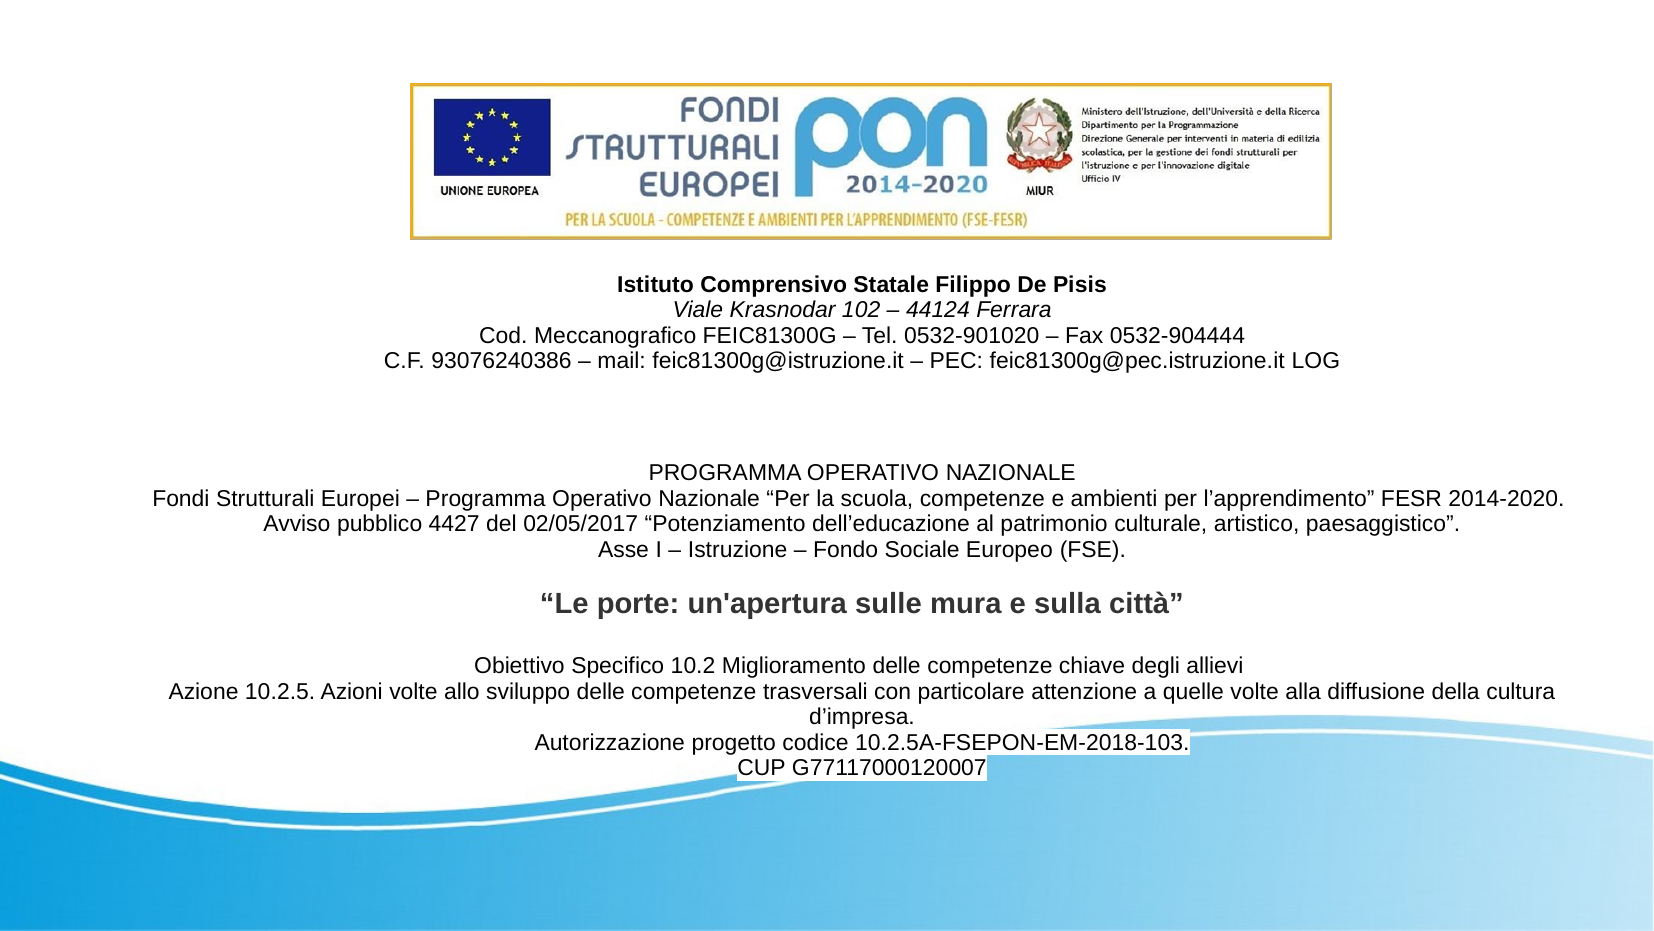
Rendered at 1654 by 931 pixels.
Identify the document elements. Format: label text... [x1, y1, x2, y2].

picture [0, 714, 1654, 931]
subtitle Istituto Comprensivo Statale Filippo De Pisis Viale Krasnodar 102 – 44124 Ferrara Cod. Meccanografico FEIC81300G – Tel. 0532-901020 – Fax 0532-904444 C.F. 93076240386 – mail: feic81300g@istruzione.it – PEC: feic81300g@pec.istruzione.it LOG PROGRAMMA OPERATIVO NAZIONALE Fondi Strutturali Europei – Programma Operativo Nazionale “Per la scuola, competenze e ambienti per l’apprendimento” FESR 2014-2020. Avviso pubblico 4427 del 02/05/2017 “Potenziamento dell’educazione al patrimonio culturale, artistico, paesaggistico”. Asse I – Istruzione – Fondo Sociale Europeo (FSE). “Le porte: un'apertura sulle mura e sulla città” Obiettivo Specifico 10.2 Miglioramento delle competenze chiave degli allievi Azione 10.2.5. Azioni volte allo sviluppo delle competenze trasversali con particolare attenzione a quelle volte alla diffusione della cultura d’impresa. Autorizzazione progetto codice 10.2.5A-FSEPON-EM-2018-103. CUP G77117000120007 [118, 271, 1607, 781]
picture [407, 80, 1332, 240]
